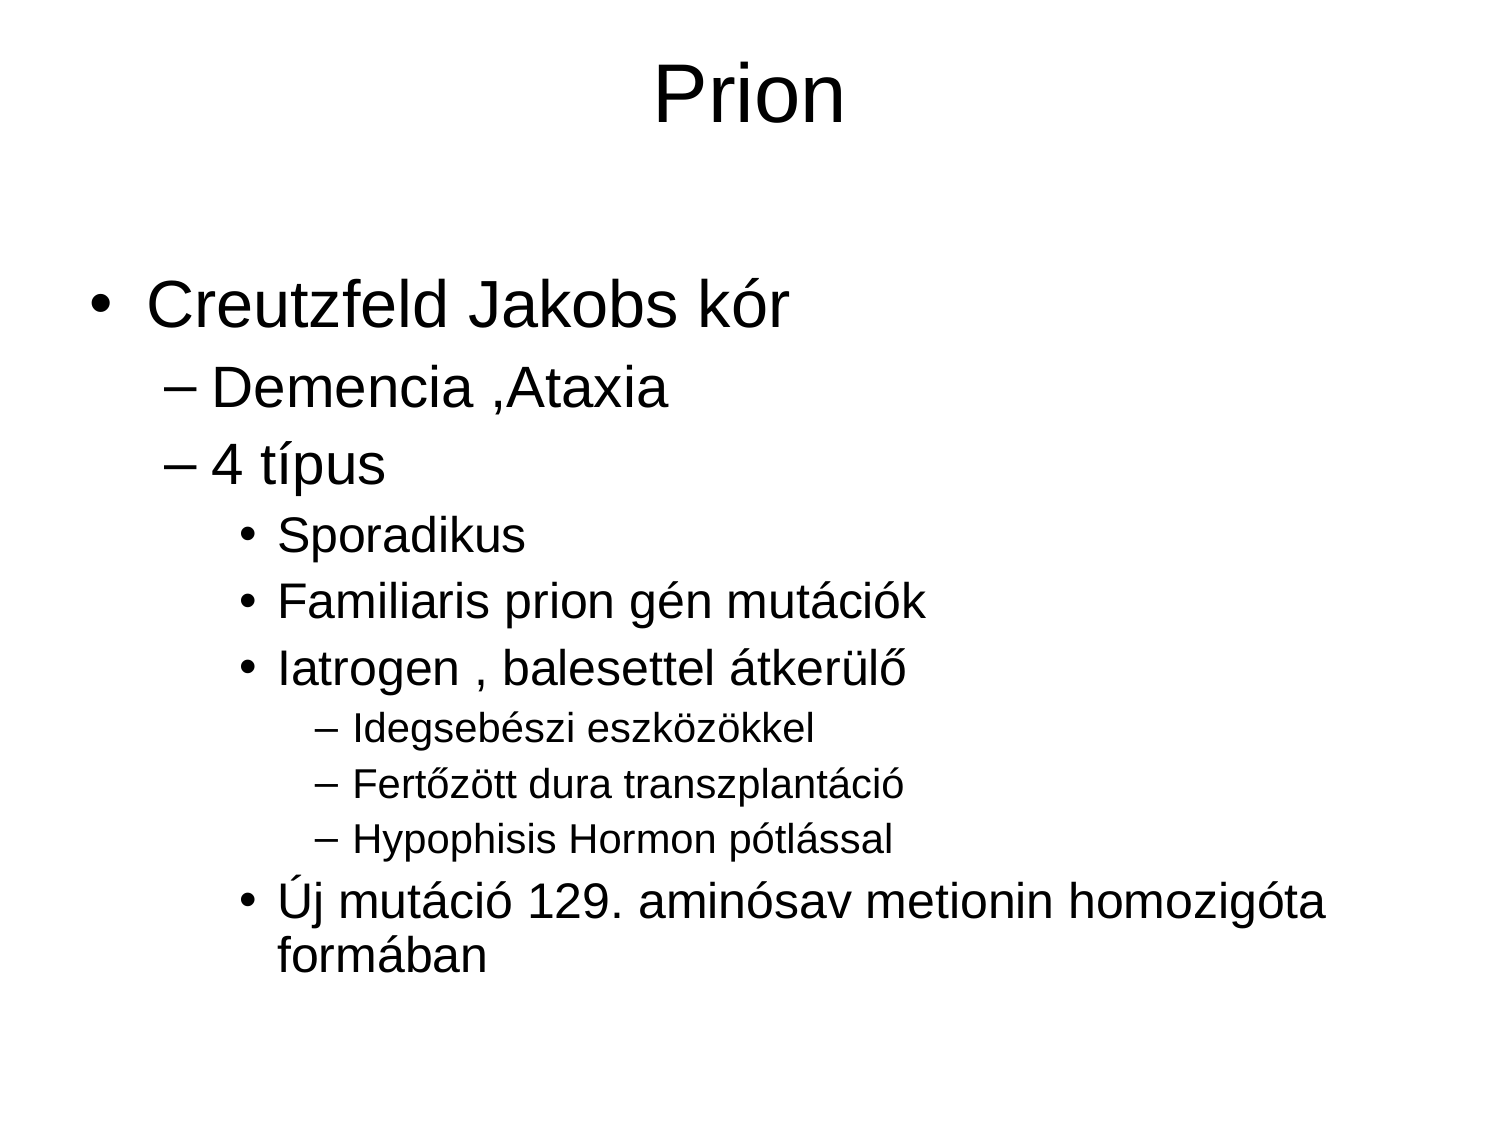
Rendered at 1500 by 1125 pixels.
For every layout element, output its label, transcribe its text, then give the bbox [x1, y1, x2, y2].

list Creutzfeld Jakobs kór Demencia ,Ataxia 4 típus Sporadikus Familiaris prion gén mutációk Iatrogen , balesettel átkerülő Idegsebészi eszközökkel Fertőzött dura transzplantáció Hypophisis Hormon pótlással Új mutáció 129. aminósav metionin homozigóta formában [75, 262, 1426, 1005]
title Prion [75, 31, 1426, 247]
